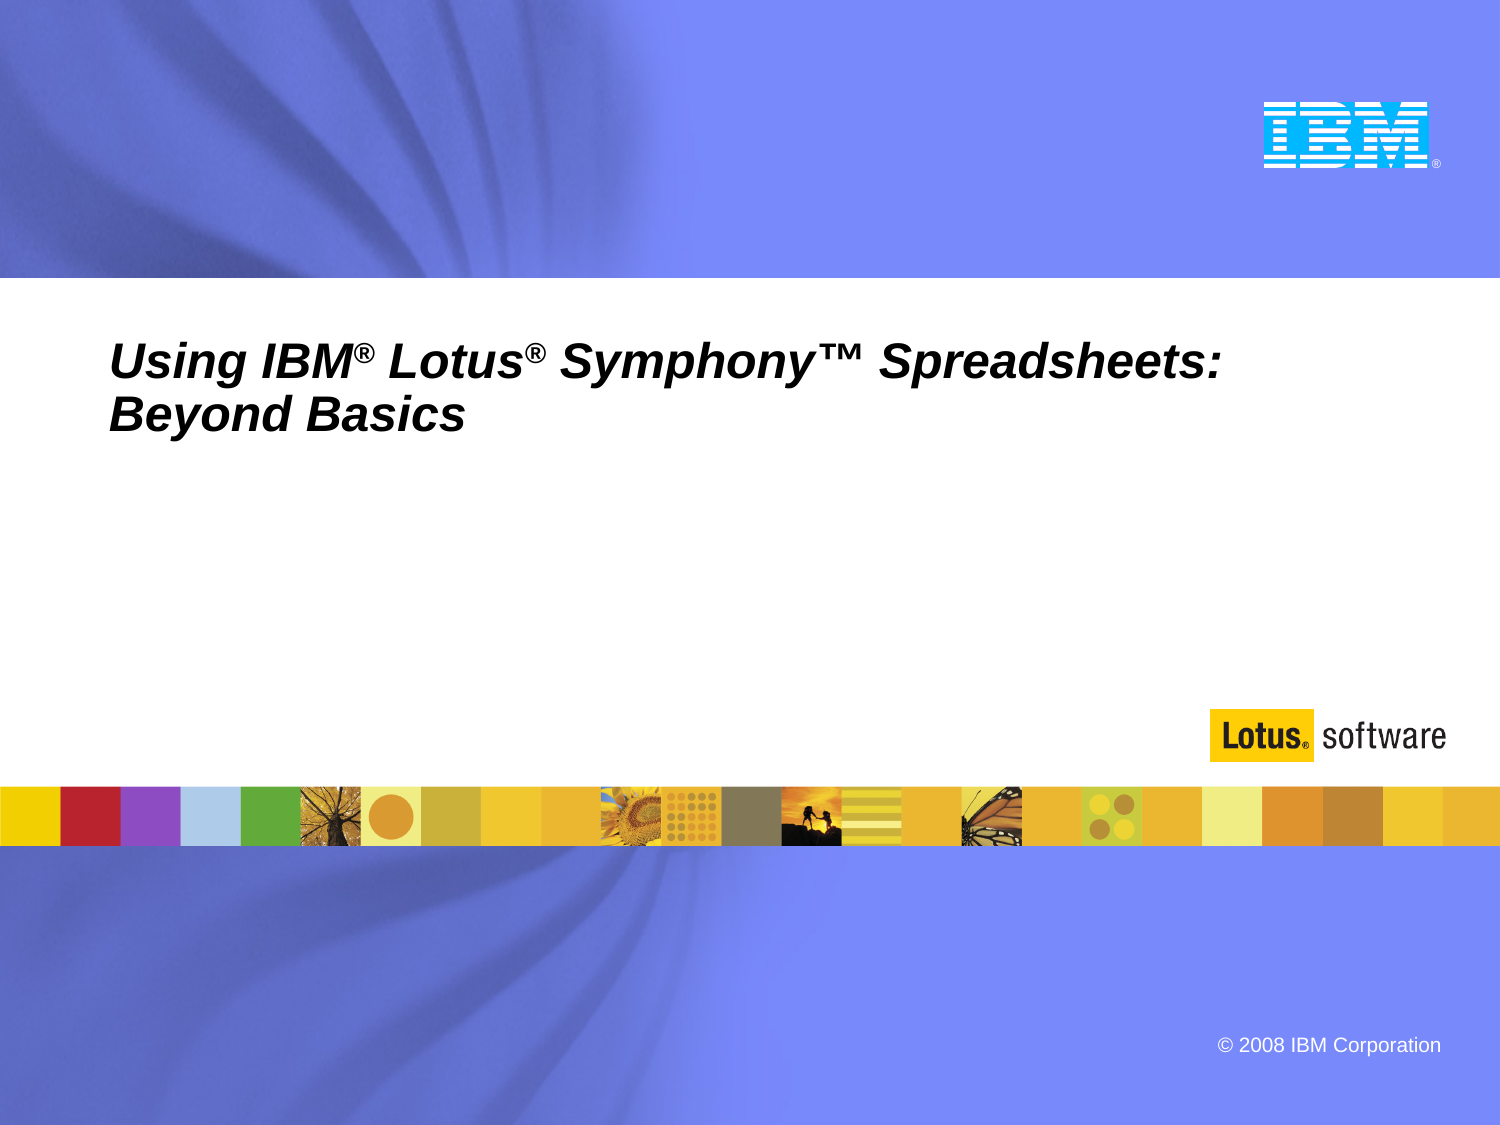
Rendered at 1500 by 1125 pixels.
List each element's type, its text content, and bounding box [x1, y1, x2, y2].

picture [1206, 705, 1449, 765]
picture [0, 786, 1500, 1125]
title Using IBM® Lotus® Symphony™ Spreadsheets: Beyond Basics [93, 327, 1399, 529]
picture [0, 0, 1500, 278]
